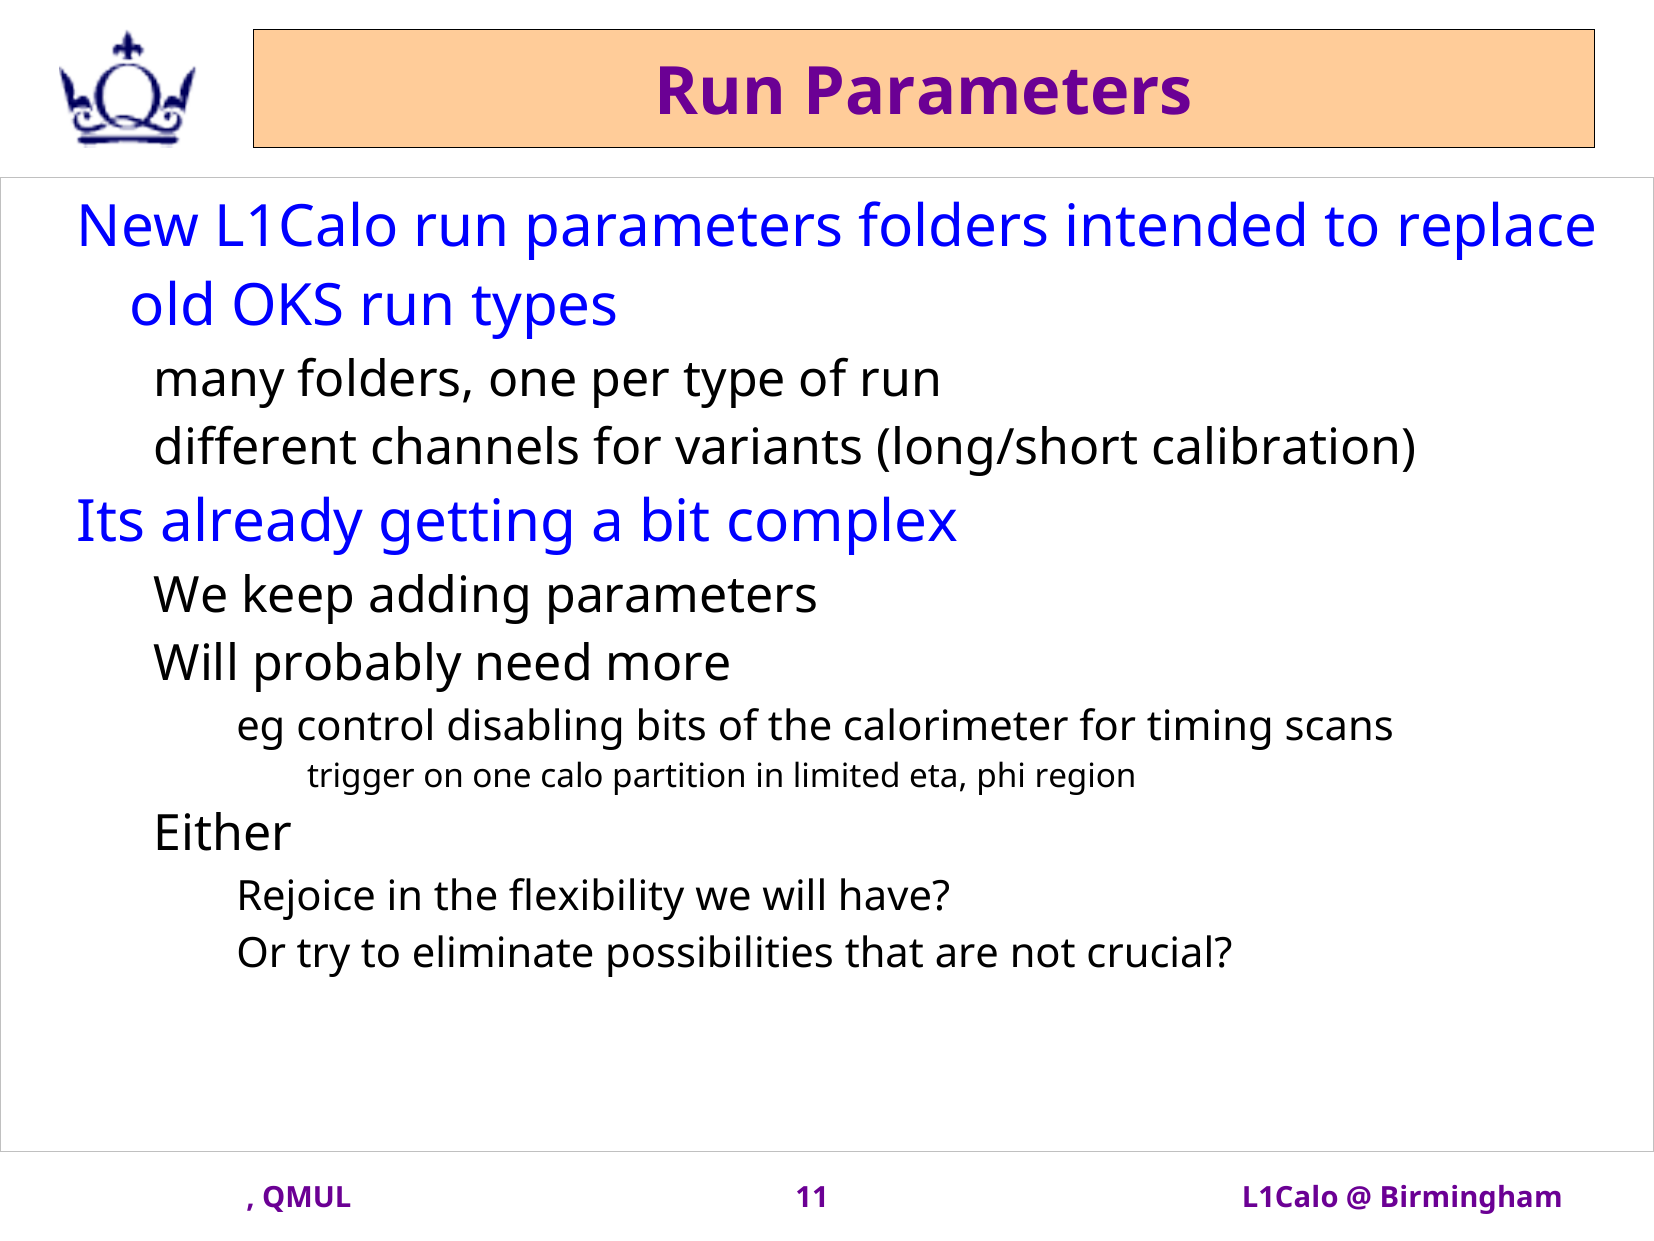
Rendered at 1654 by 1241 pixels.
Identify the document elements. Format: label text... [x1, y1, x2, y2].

list New L1Calo run parameters folders intended to replace old OKS run types many folders, one per type of run different channels for variants (long/short calibration) Its already getting a bit complex We keep adding parameters Will probably need more eg control disabling bits of the calorimeter for timing scans trigger on one calo partition in limited eta, phi region Either Rejoice in the flexibility we will have? Or try to eliminate possibilities that are not crucial? [59, 184, 1603, 1104]
picture [59, 29, 200, 148]
title Run Parameters [253, 29, 1595, 148]
